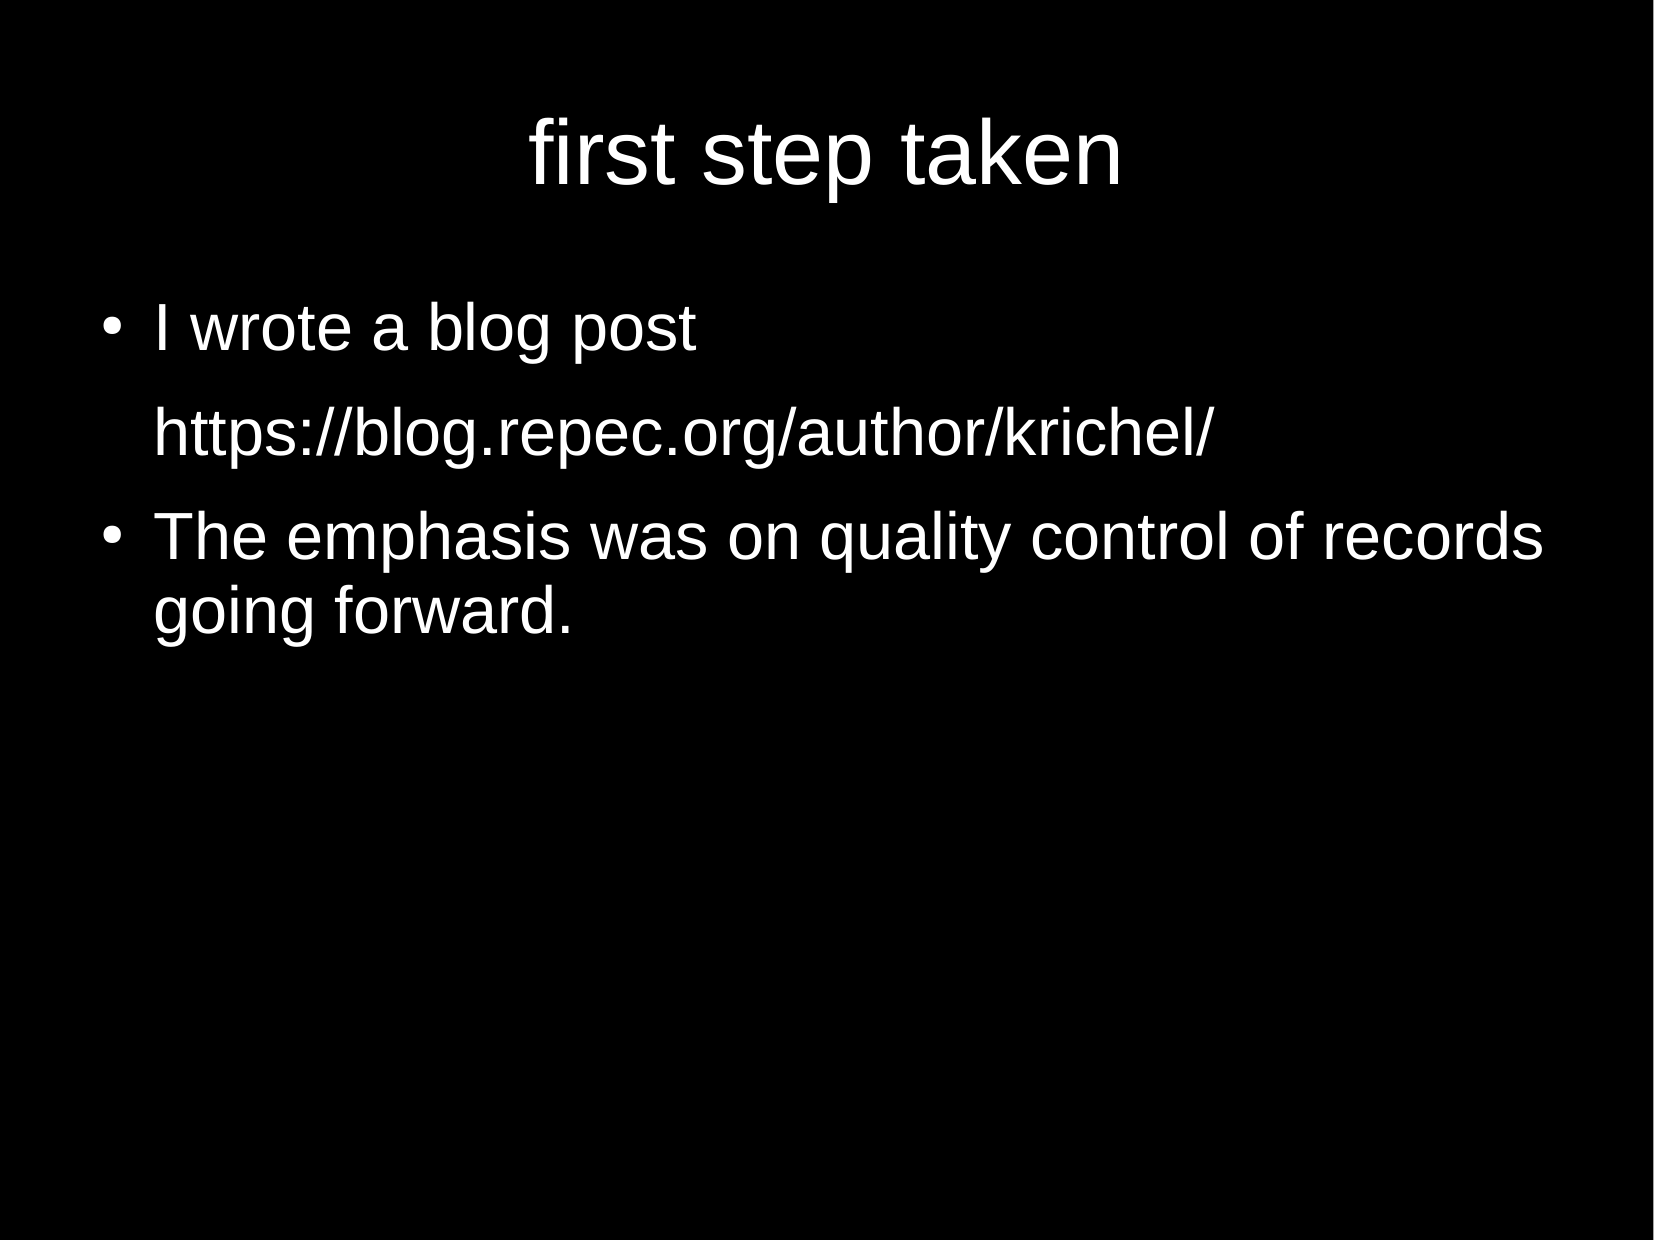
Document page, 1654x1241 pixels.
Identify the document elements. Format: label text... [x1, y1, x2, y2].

list I wrote a blog post https://blog.repec.org/author/krichel/ The emphasis was on quality control of records going forward. [82, 290, 1571, 1010]
title first step taken [82, 49, 1571, 257]
